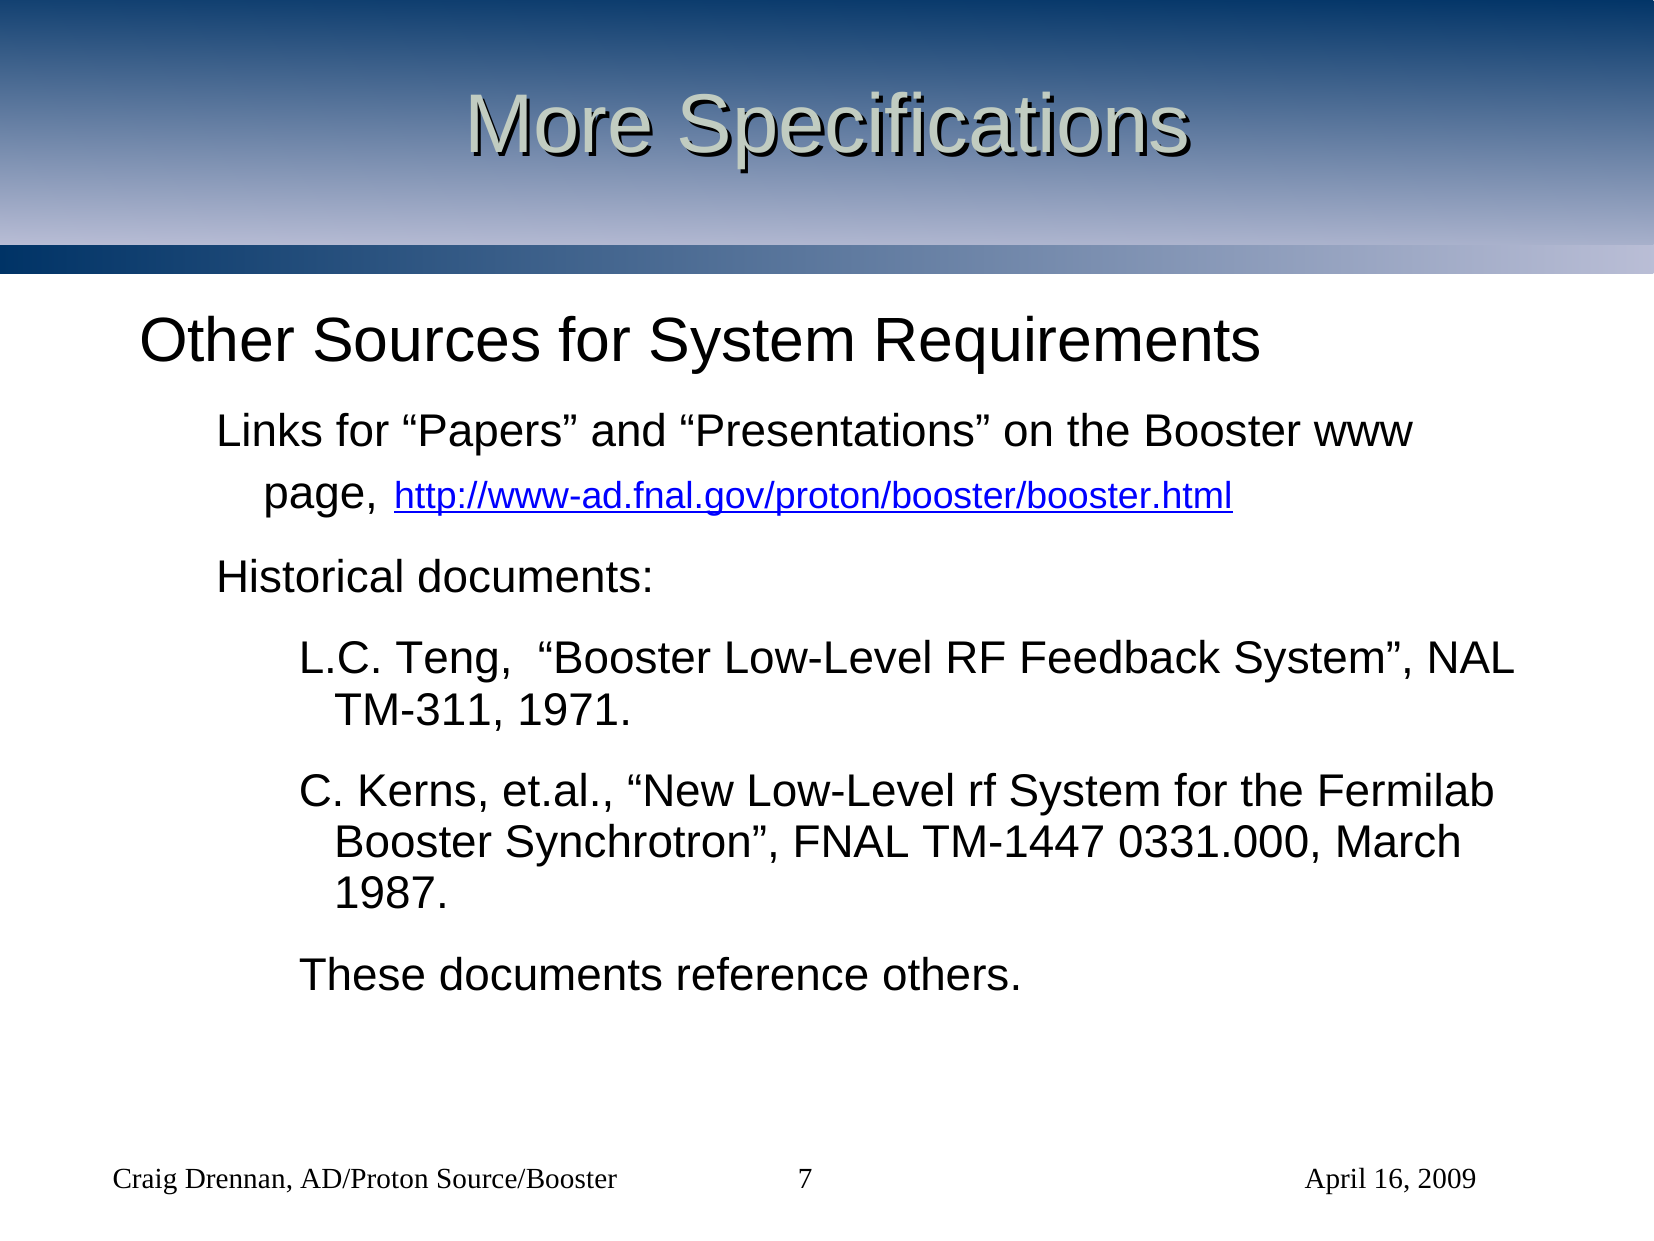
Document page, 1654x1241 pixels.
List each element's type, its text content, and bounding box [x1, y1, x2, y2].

title More Specifications [121, 20, 1534, 228]
list Other Sources for System Requirements Links for “Papers” and “Presentations” on the Booster www page, http://www-ad.fnal.gov/proton/booster/booster.html Historical documents: L.C. Teng, “Booster Low-Level RF Feedback System”, NAL TM-311, 1971. C. Kerns, et.al., “New Low-Level rf System for the Fermilab Booster Synchrotron”, FNAL TM-1447 0331.000, March 1987. These documents reference others. [121, 305, 1534, 1127]
